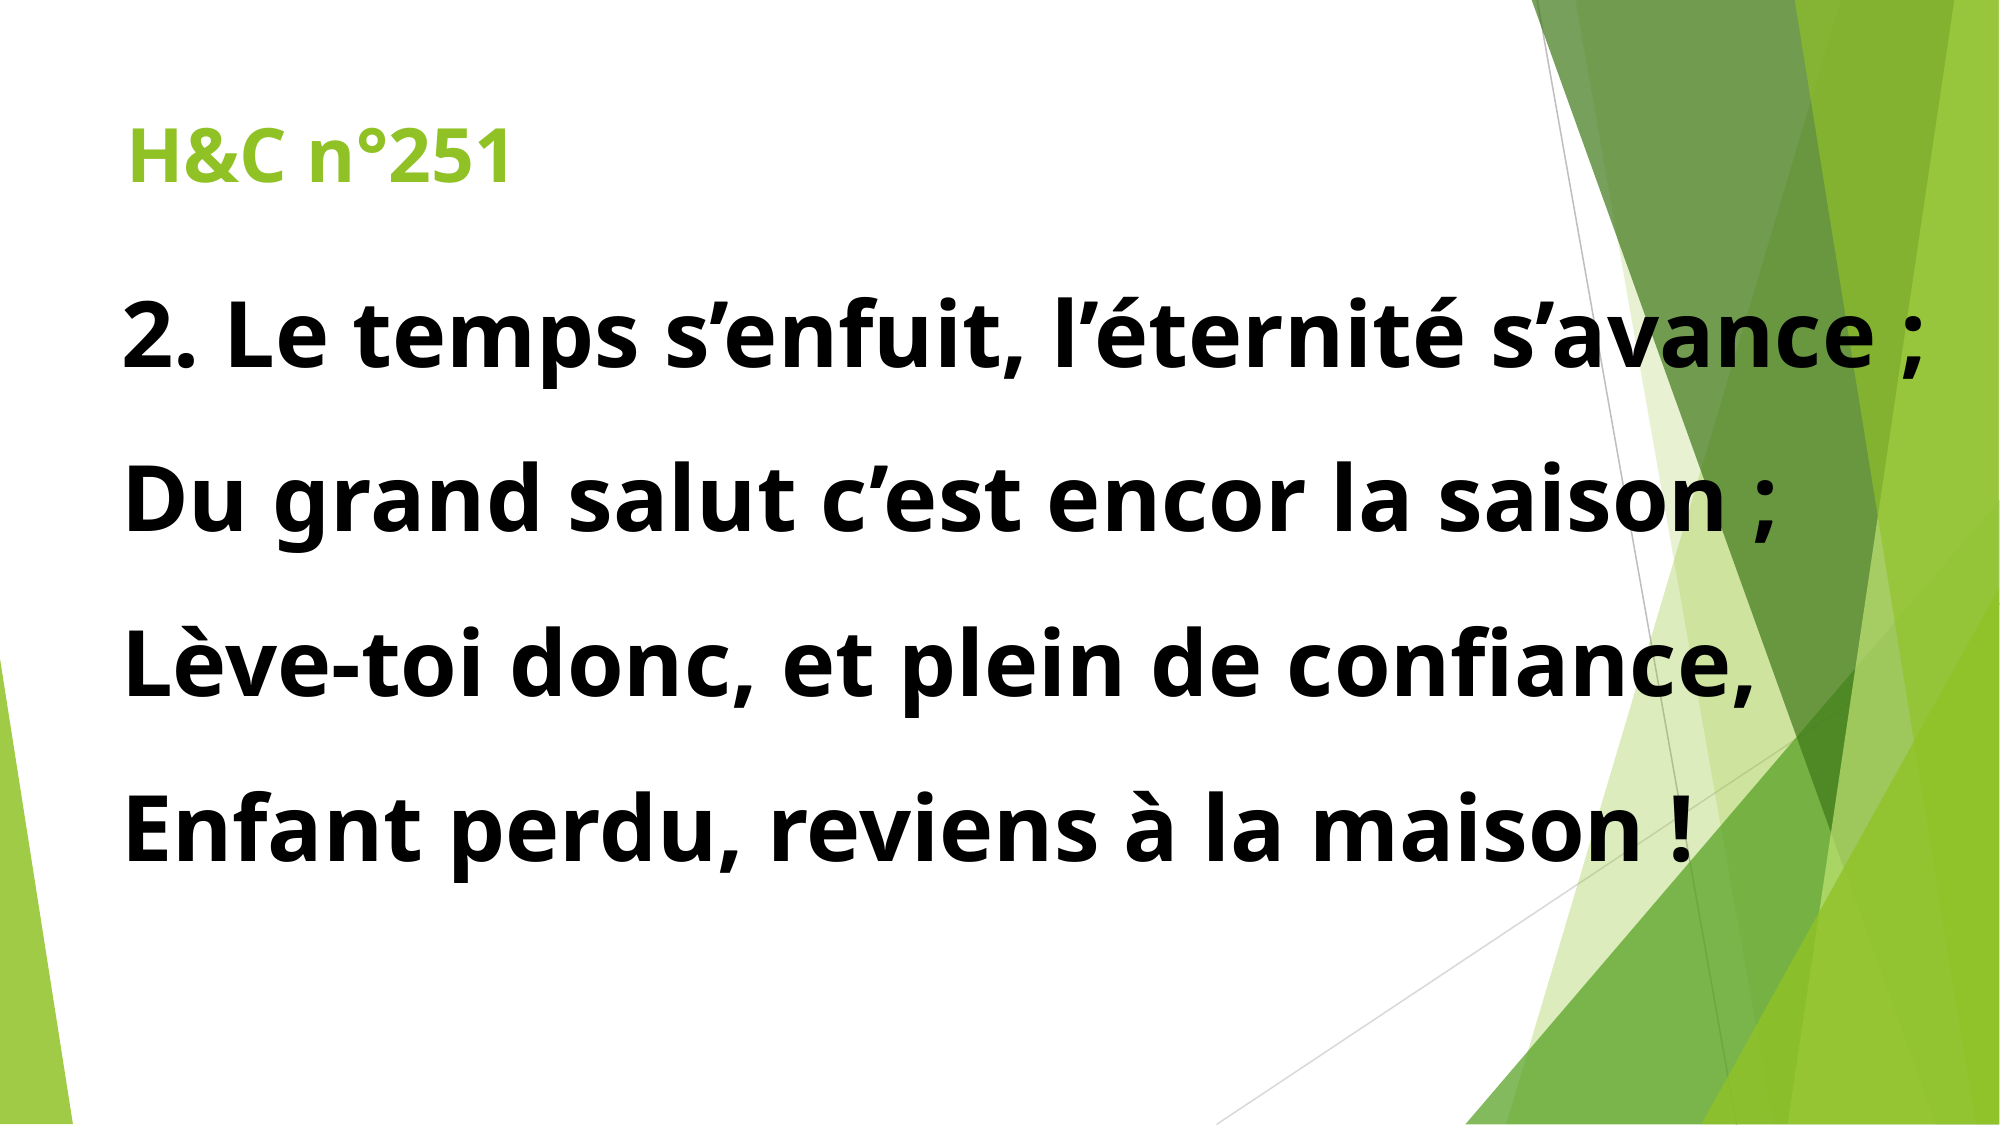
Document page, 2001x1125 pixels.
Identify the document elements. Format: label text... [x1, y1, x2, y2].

text_box 2. Le temps s’enfuit, l’éternité s’avance ; Du grand salut c’est encor la saison ; Lève-toi donc, et plein de confiance, Enfant perdu, reviens à la maison ! [106, 213, 1973, 1037]
text_box H&C n°251 [111, 99, 1522, 213]
